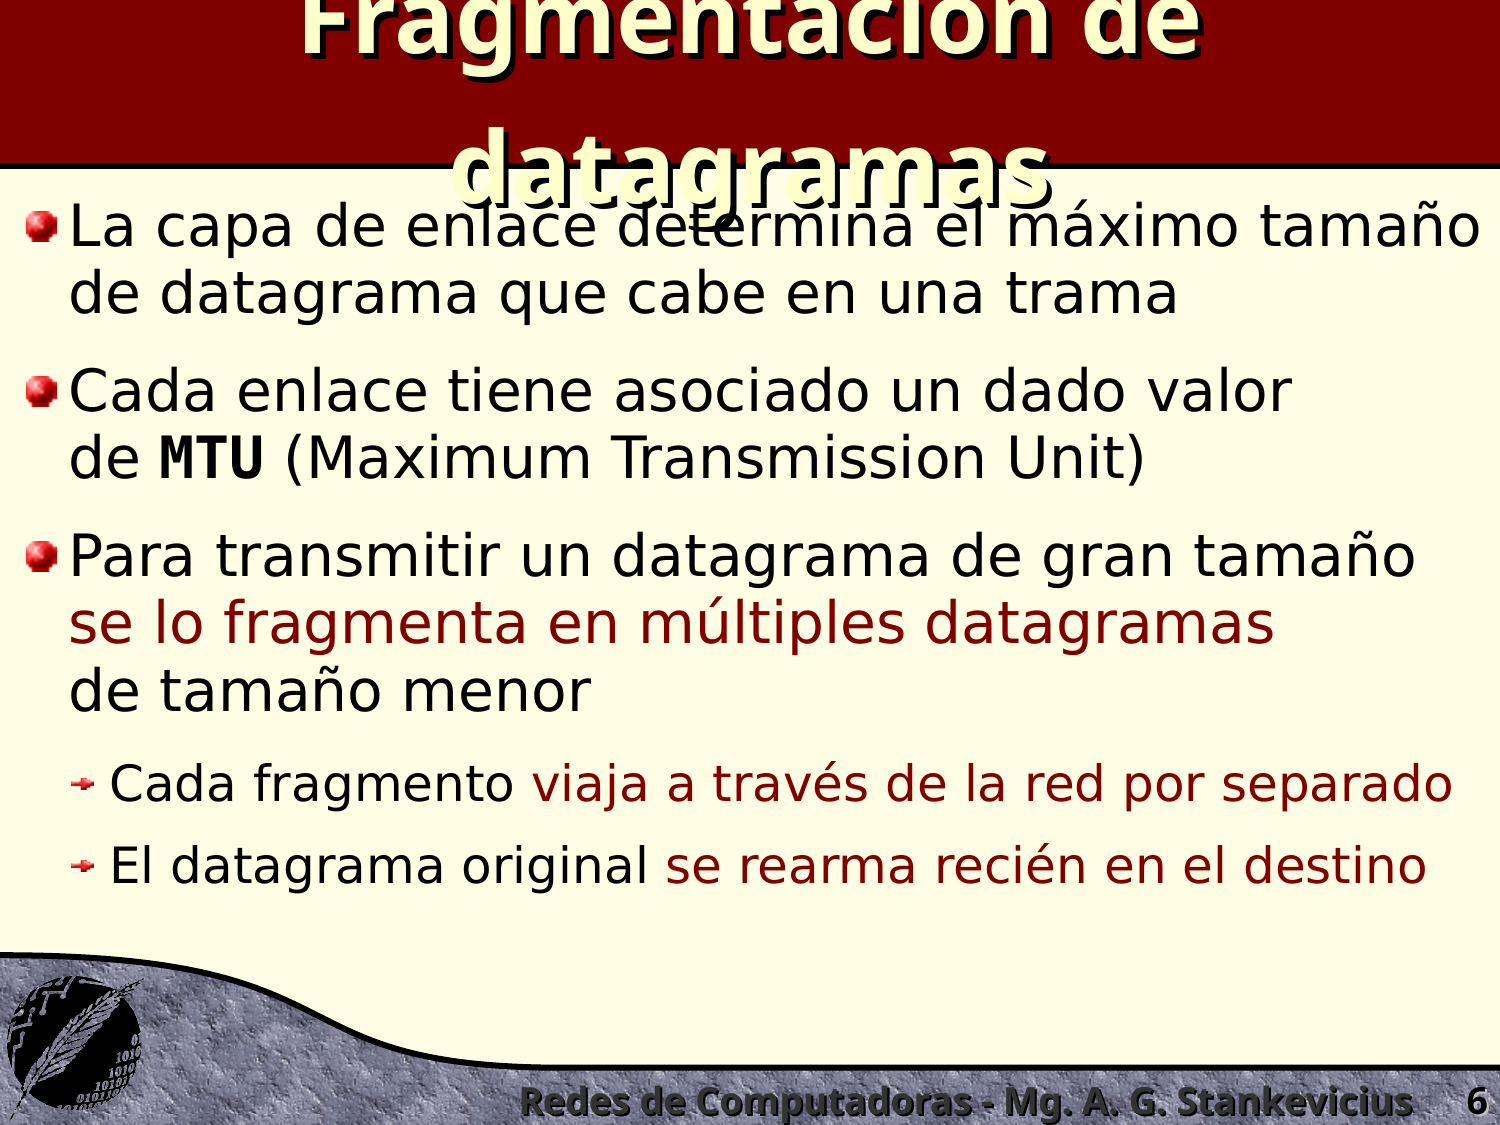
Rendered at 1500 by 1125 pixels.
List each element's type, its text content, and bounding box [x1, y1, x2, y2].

title Fragmentación de datagramas [15, 5, 1485, 160]
list La capa de enlace determina el máximo tamaño de datagrama que cabe en una trama Cada enlace tiene asociado un dado valor de MTU (Maximum Transmission Unit) Para transmitir un datagrama de gran tamaño se lo fragmenta en múltiples datagramas de tamaño menor Cada fragmento viaja a través de la red por separado El datagrama original se rearma recién en el destino [11, 192, 1486, 921]
picture [1047, 1100, 1054, 1110]
picture [0, 959, 1500, 1125]
picture [790, 1100, 795, 1110]
